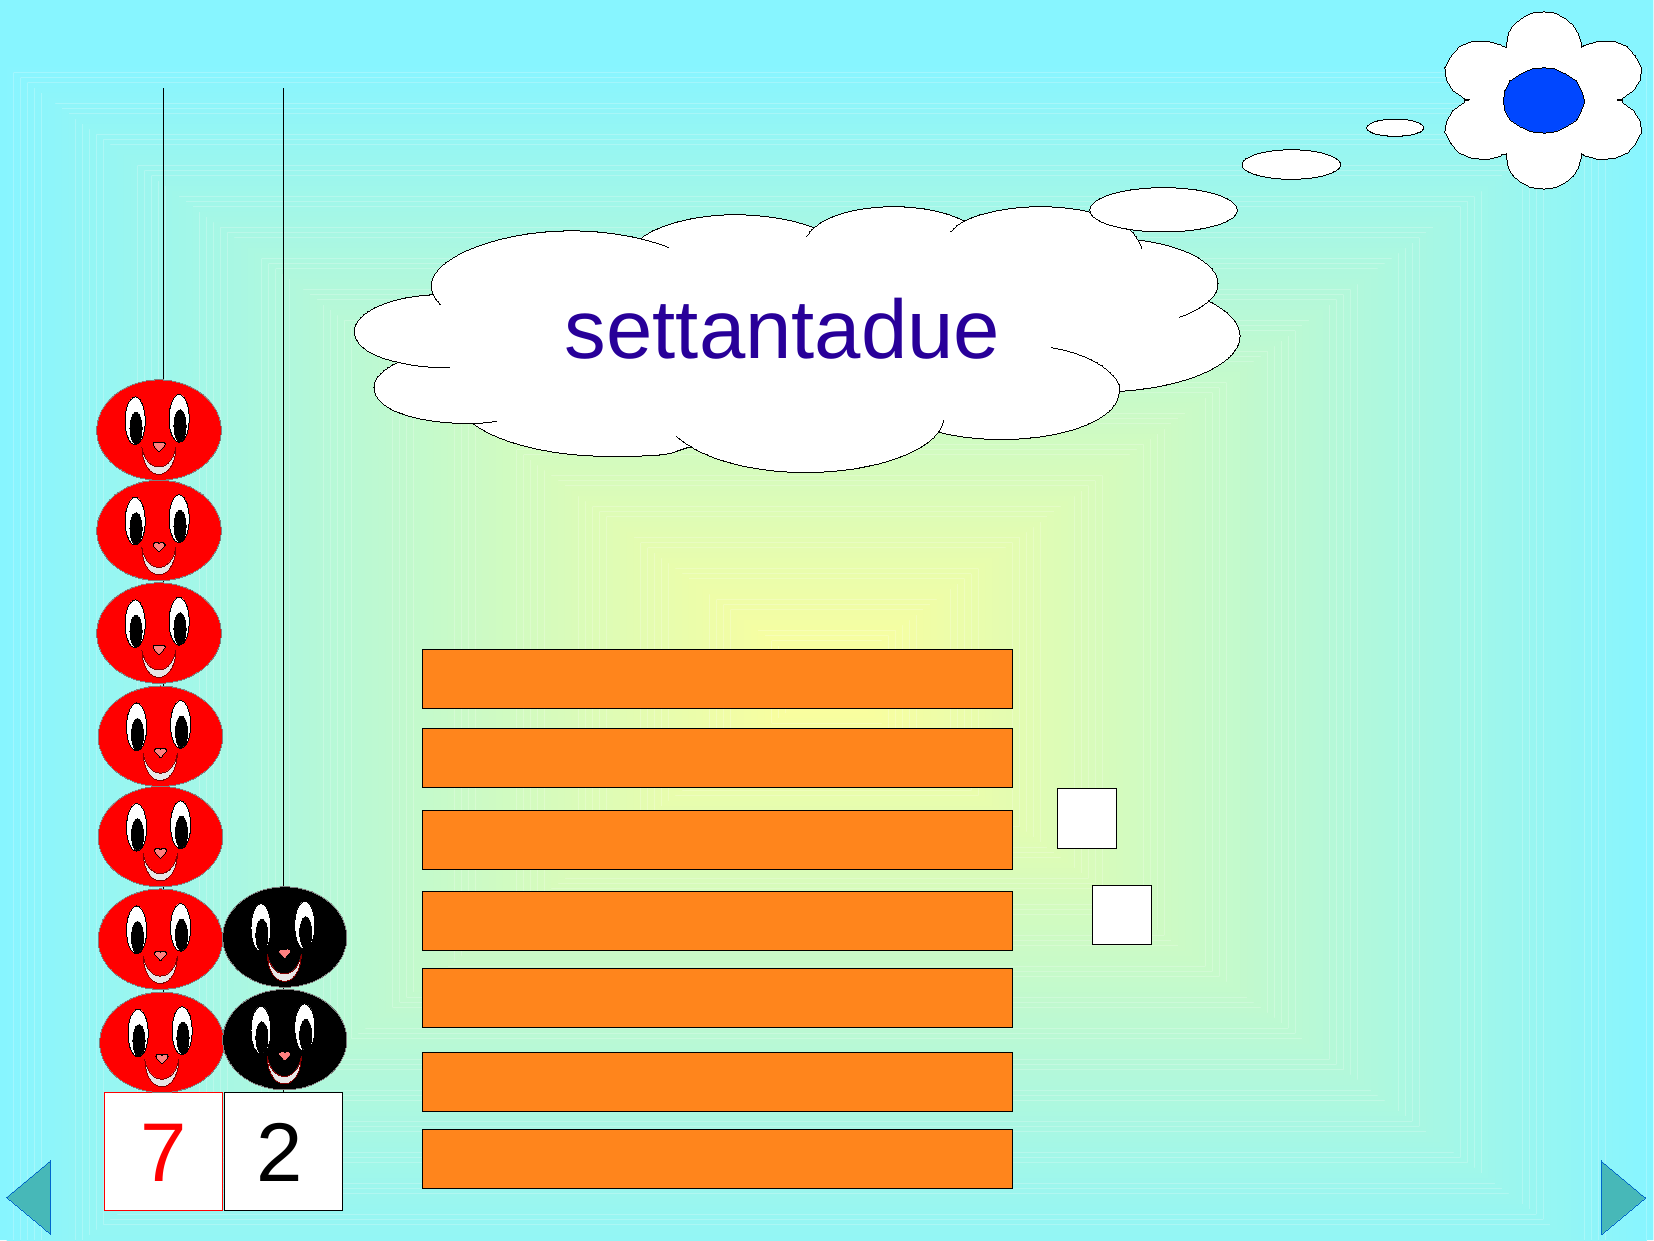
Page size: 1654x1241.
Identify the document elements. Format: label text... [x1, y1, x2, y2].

text_box [422, 728, 1013, 788]
text_box [99, 989, 347, 1098]
text_box [1057, 788, 1117, 849]
text_box [1092, 885, 1152, 945]
text_box [422, 1129, 1013, 1189]
text_box [354, 187, 1241, 473]
text_box [422, 649, 1013, 709]
text_box [6, 1160, 51, 1235]
text_box [1601, 1160, 1646, 1235]
text_box [422, 810, 1013, 870]
text_box [422, 968, 1013, 1028]
text_box [1366, 119, 1424, 137]
text_box [96, 379, 222, 581]
text_box [96, 582, 222, 684]
text_box [1242, 149, 1341, 180]
text_box [104, 1207, 223, 1211]
text_box [422, 1052, 1013, 1112]
text_box settantadue [472, 276, 1093, 384]
text_box [224, 1092, 343, 1098]
text_box [422, 891, 1013, 951]
text_box [98, 685, 223, 887]
text_box [1444, 11, 1642, 190]
text_box [224, 1207, 343, 1211]
text_box 7 2 [88, 1098, 355, 1207]
text_box [98, 886, 347, 990]
